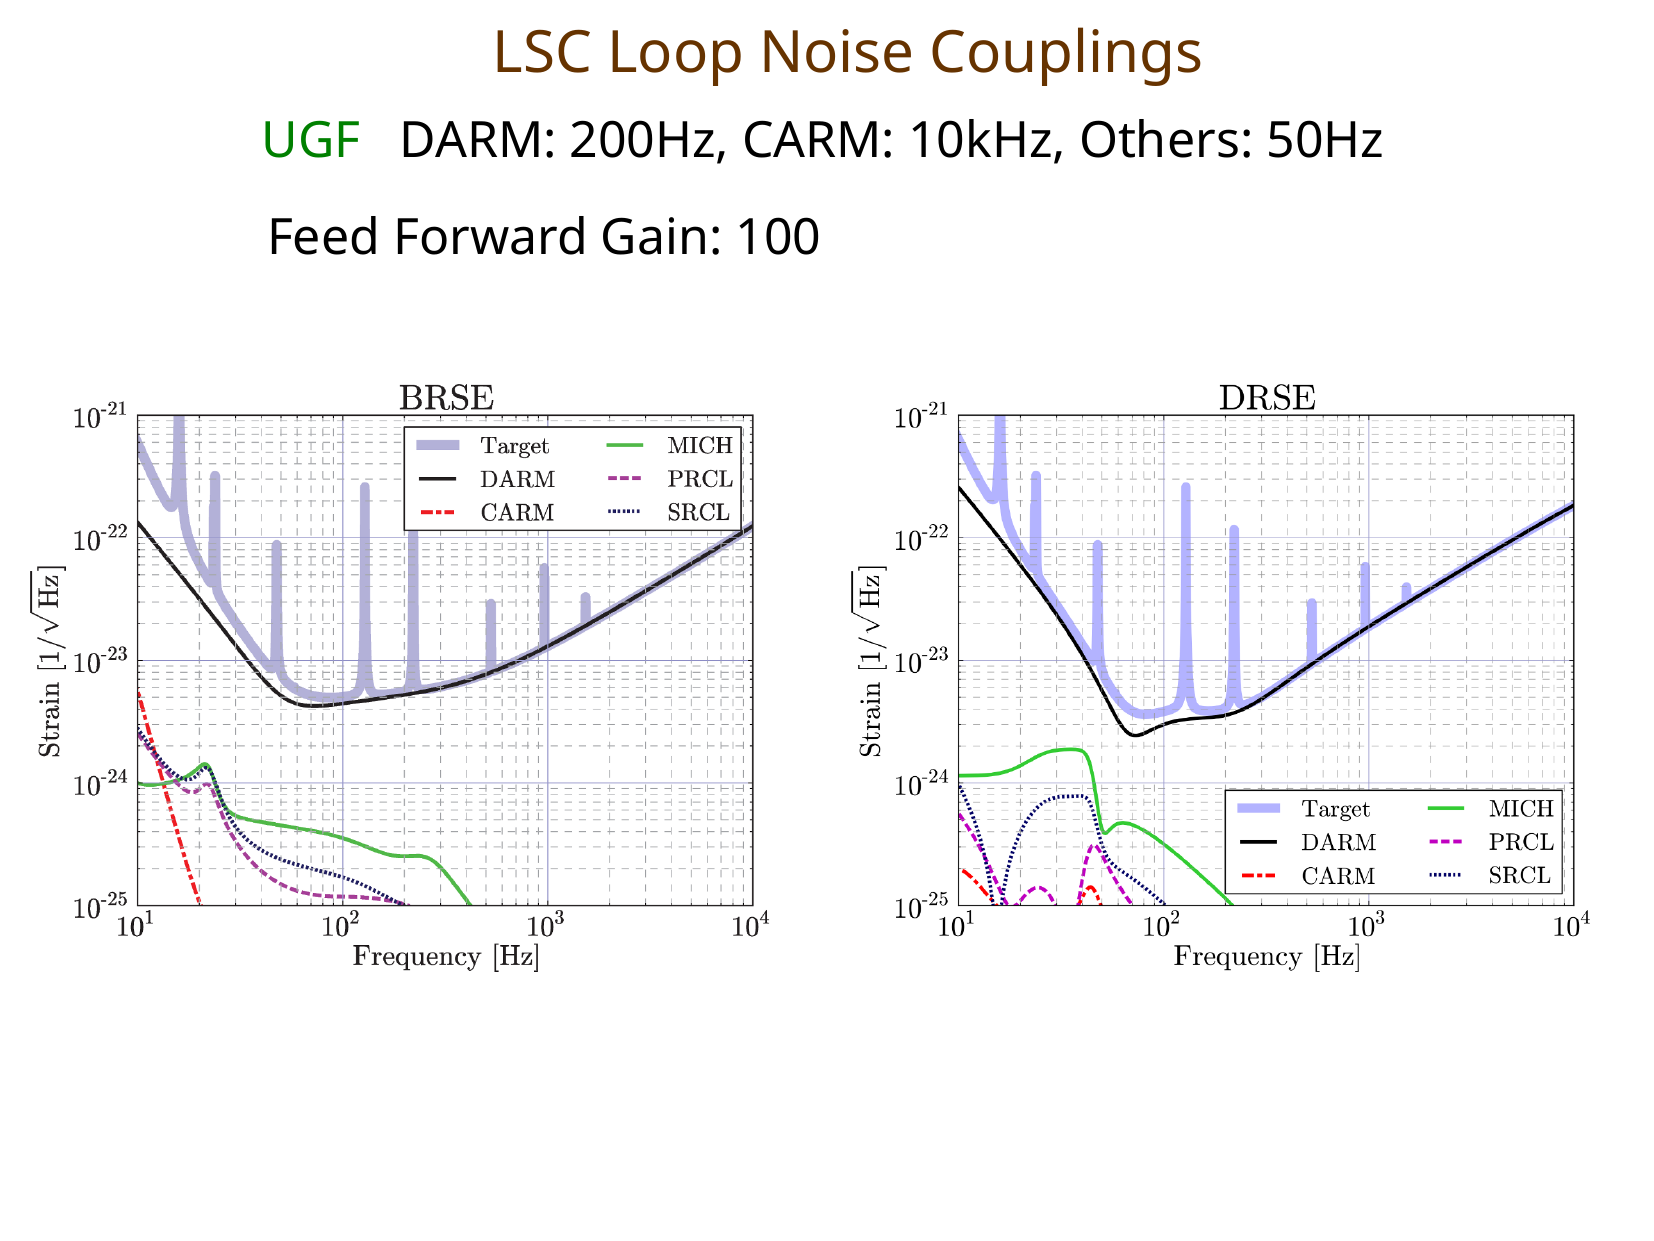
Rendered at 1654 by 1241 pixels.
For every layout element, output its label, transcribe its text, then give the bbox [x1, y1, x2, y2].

text_box LSC Loop Noise Couplings [478, 3, 1176, 89]
text_box Feed Forward Gain: 100 [252, 193, 807, 269]
text_box UGF DARM: 200Hz, CARM: 10kHz, Others: 50Hz [246, 96, 1388, 172]
picture [843, 379, 1612, 977]
picture [22, 379, 791, 977]
